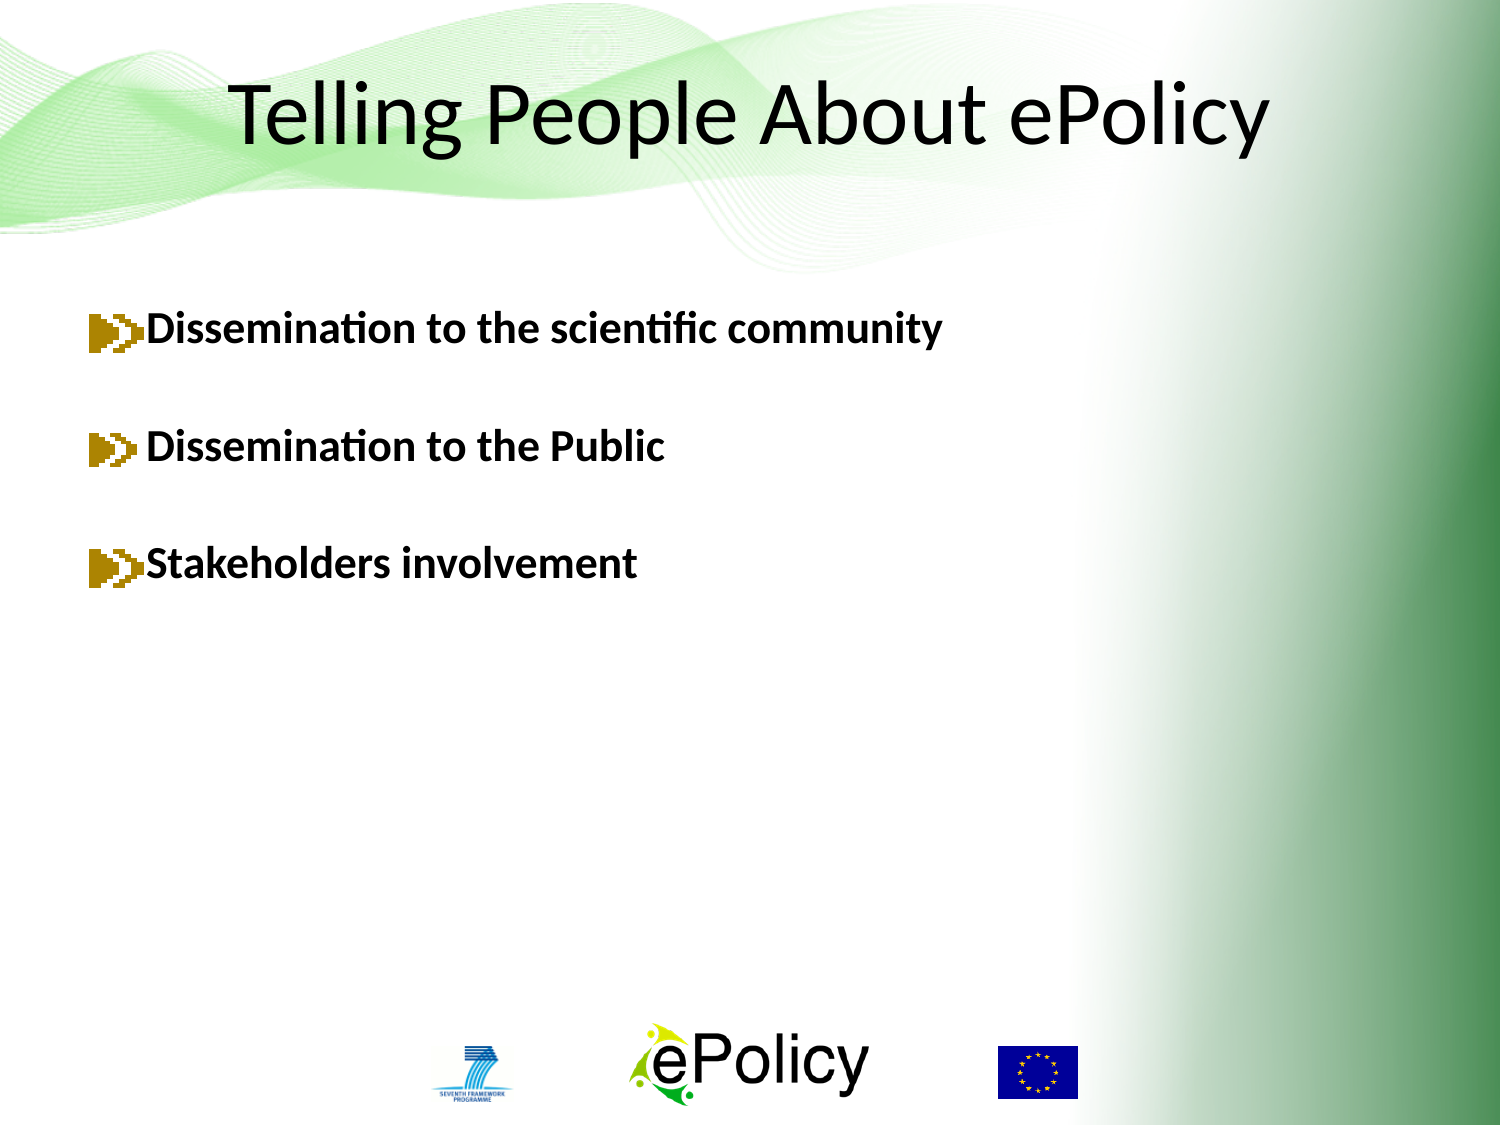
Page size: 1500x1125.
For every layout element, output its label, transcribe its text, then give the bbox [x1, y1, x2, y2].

title Telling People About ePolicy [75, 45, 1425, 233]
picture [0, 0, 1500, 1125]
picture [431, 1046, 514, 1102]
list Dissemination to the scientific community Dissemination to the Public Stakeholders involvement [75, 290, 1425, 1005]
